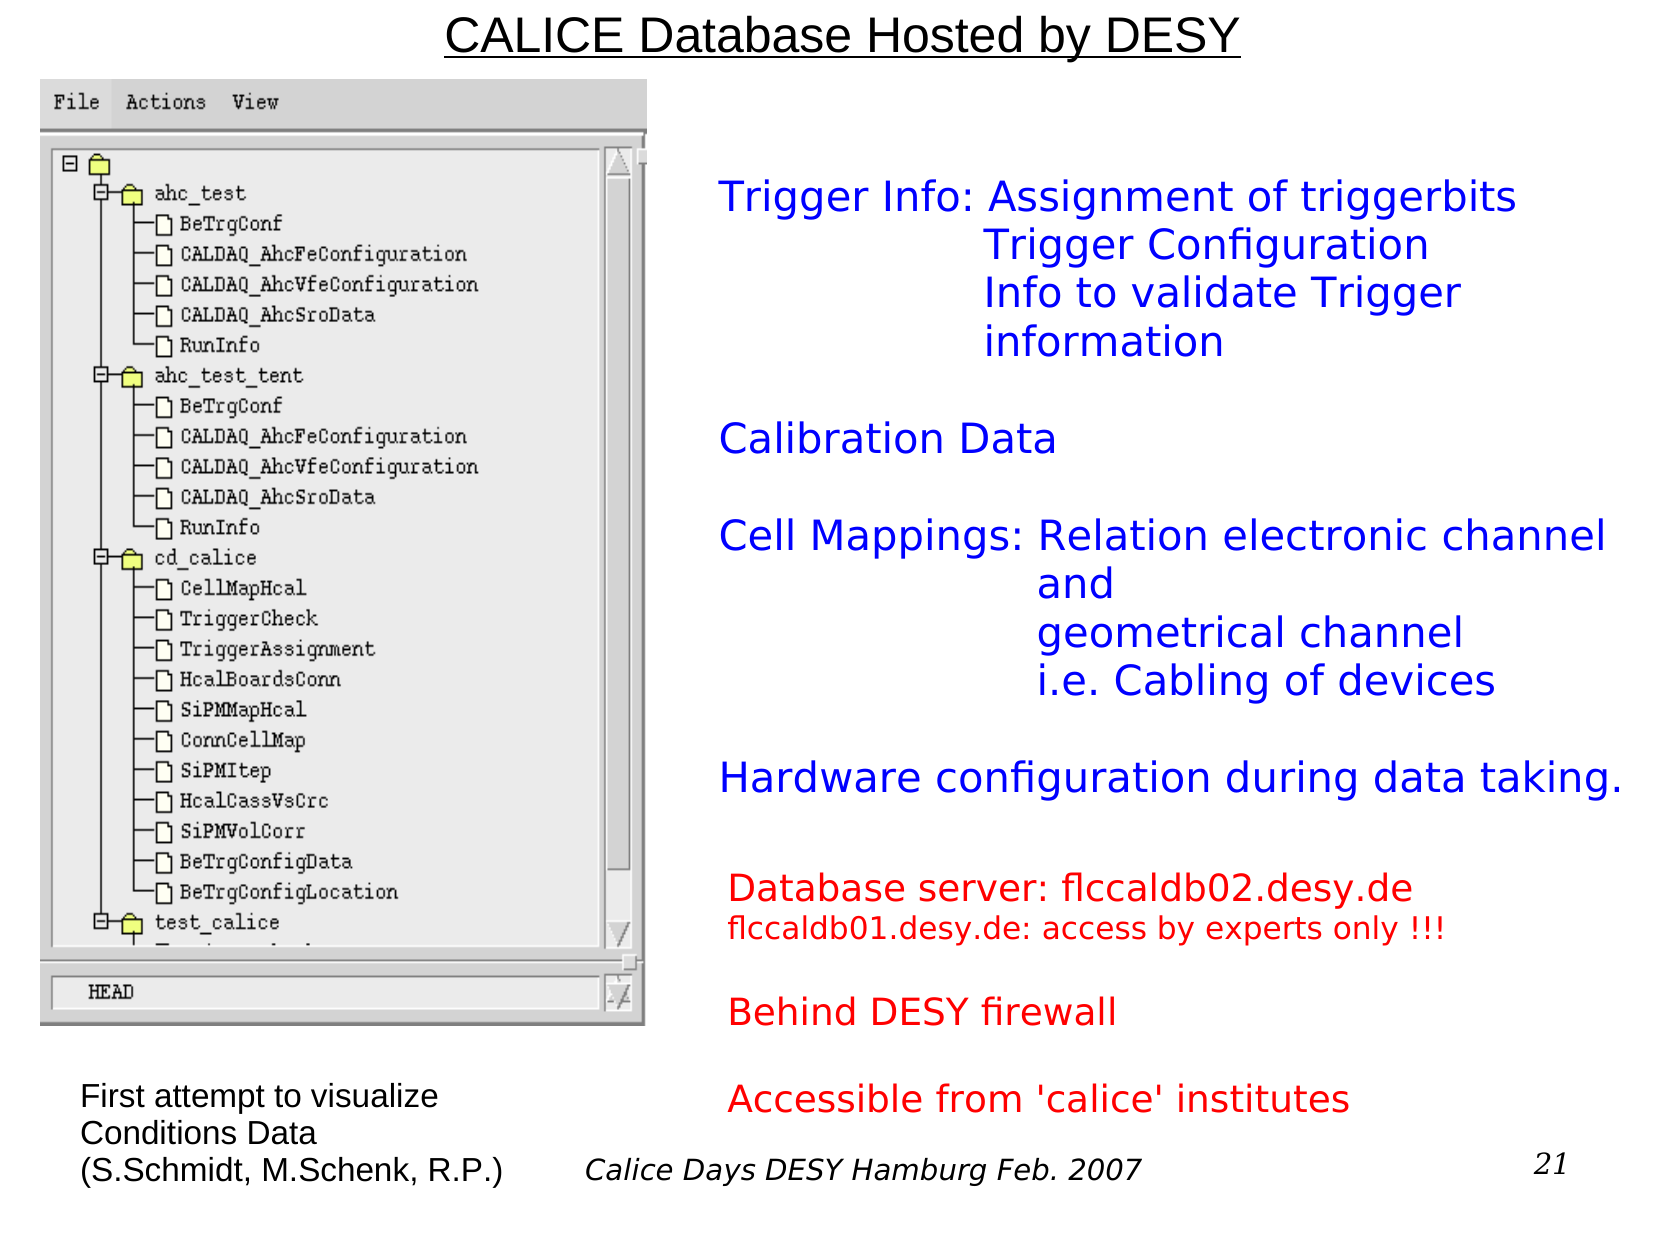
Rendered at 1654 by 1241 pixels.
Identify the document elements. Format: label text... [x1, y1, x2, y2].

picture [40, 79, 647, 1026]
text_box First attempt to visualize Conditions Data (S.Schmidt, M.Schenk, R.P.) [65, 1069, 528, 1214]
text_box Trigger Info: Assignment of triggerbits Trigger Configuration Info to validate Trigger information Calibration Data Cell Mappings: Relation electronic channel and geometrical channel i.e. Cabling of devices Hardware configuration during data taking. [703, 164, 1654, 946]
text_box Database server: flccaldb02.desy.de flccaldb01.desy.de: access by experts only !!! Behind DESY firewall Accessible from 'calice' institutes [712, 859, 1462, 1129]
text_box CALICE Database Hosted by DESY [429, 0, 1255, 81]
